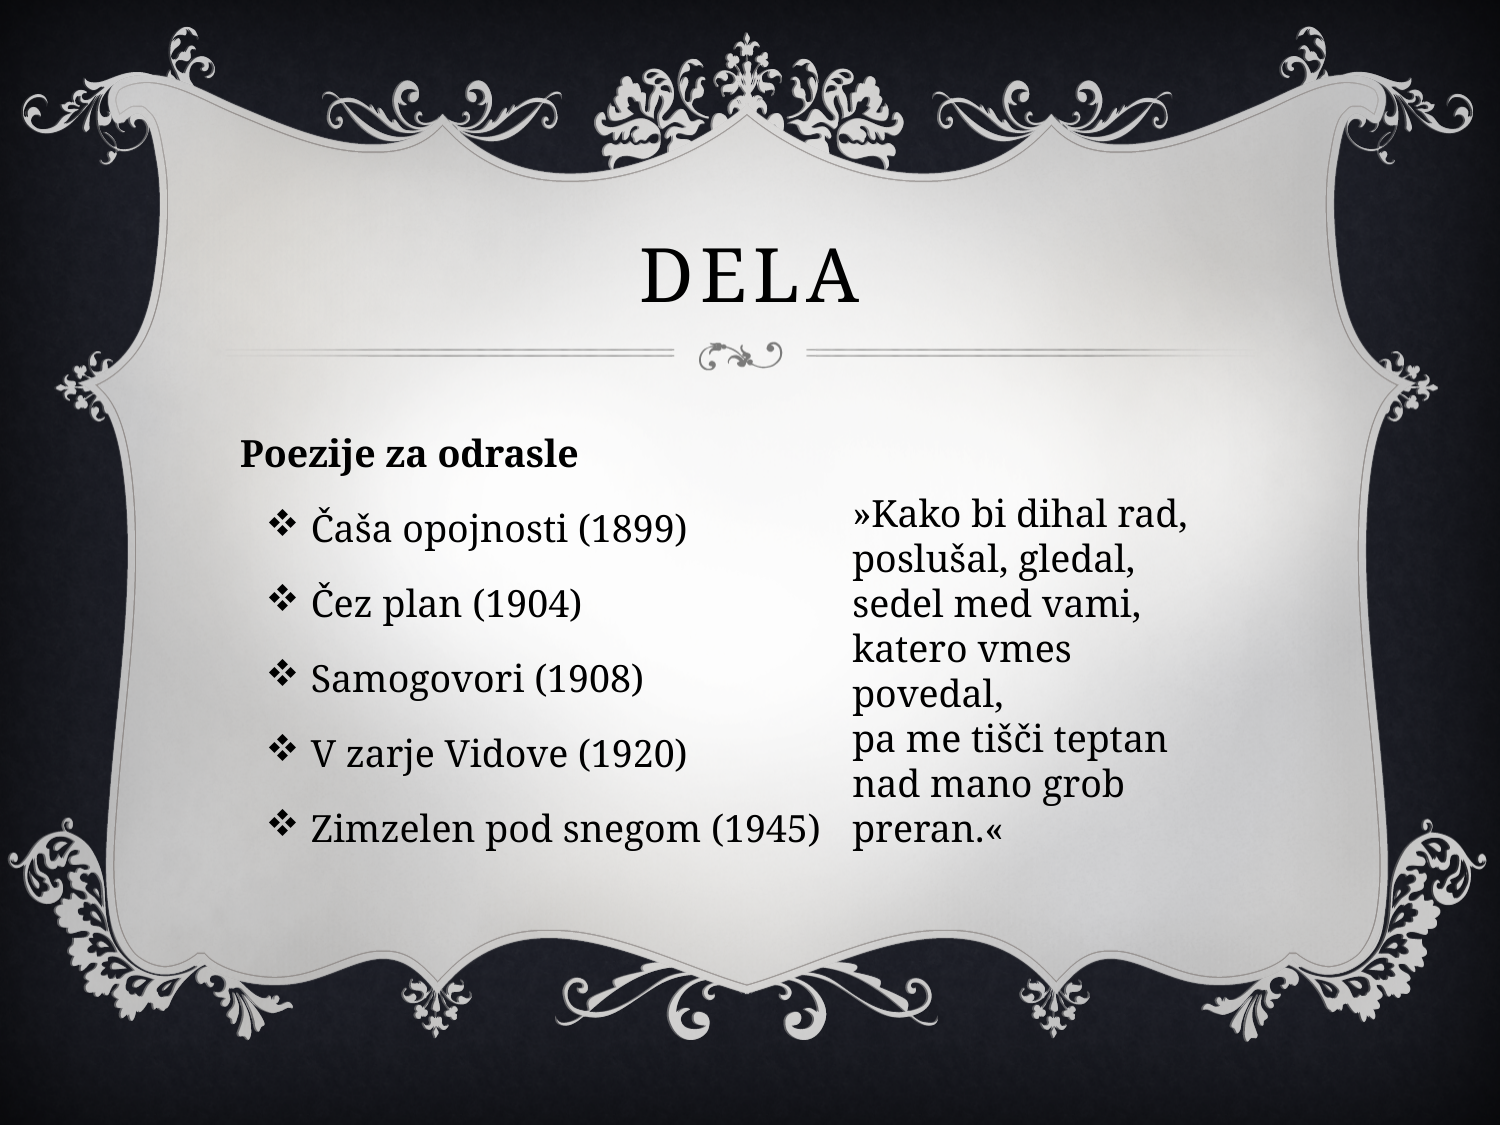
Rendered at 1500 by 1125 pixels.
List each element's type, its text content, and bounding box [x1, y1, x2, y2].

list Poezije za odrasle Čaša opojnosti (1899) Čez plan (1904) Samogovori (1908) V zarje Vidove (1920) Zimzelen pod snegom (1945) [225, 399, 1275, 900]
picture [0, 0, 1500, 1125]
title dela [225, 212, 1275, 325]
text_box »Kako bi dihal rad, poslušal, gledal, sedel med vami, katero vmes povedal, pa me tišči teptan nad mano grob preran.« [837, 482, 1213, 858]
